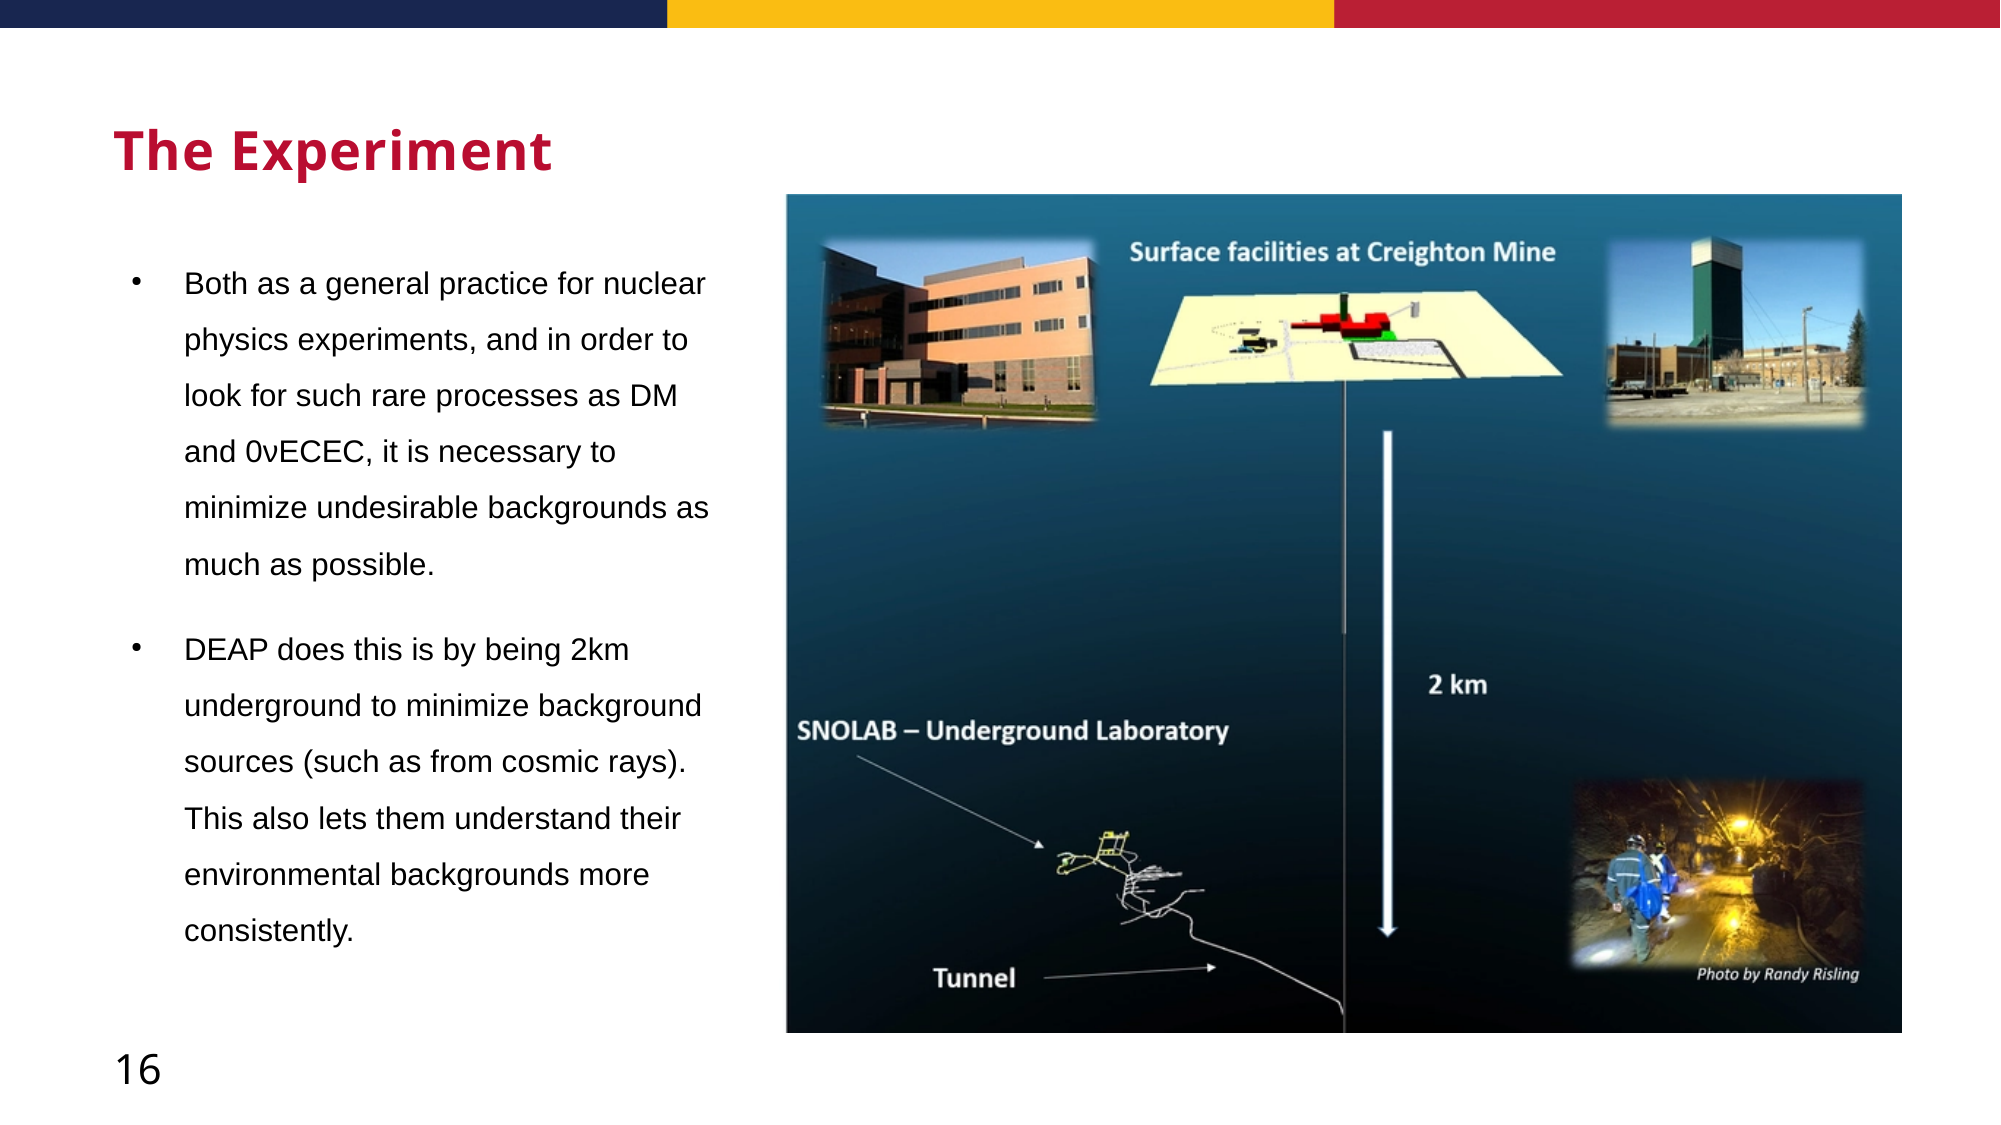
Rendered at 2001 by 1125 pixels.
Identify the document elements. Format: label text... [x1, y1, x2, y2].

picture [0, 0, 2000, 28]
title The Experiment [98, 115, 1886, 219]
slide_number <number> [99, 1035, 190, 1092]
list Both as a general practice for nuclear physics experiments, and in order to look for such rare processes as DM and 0νECEC, it is necessary to minimize undesirable backgrounds as much as possible. DEAP does this is by being 2km underground to minimize background sources (such as from cosmic rays). This also lets them understand their environmental backgrounds more consistently. [98, 236, 739, 1063]
picture [779, 194, 1902, 1033]
